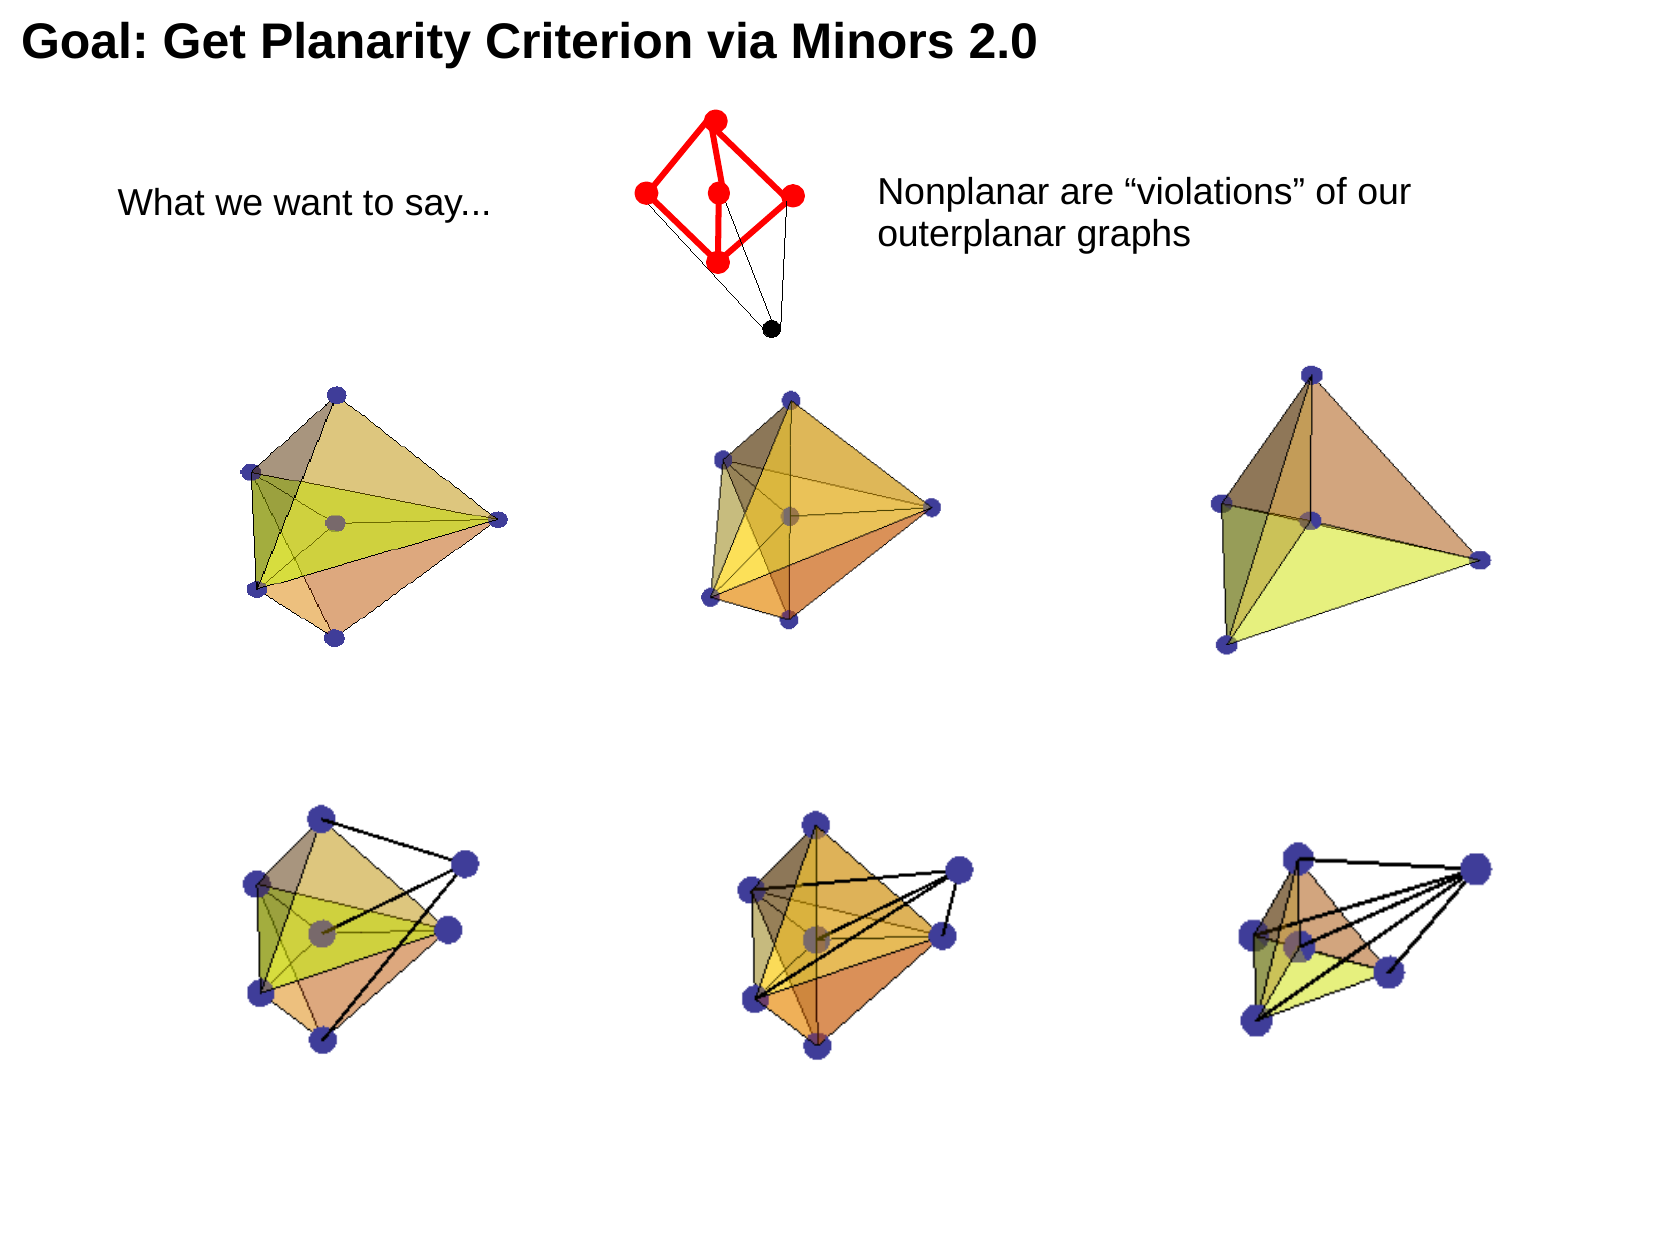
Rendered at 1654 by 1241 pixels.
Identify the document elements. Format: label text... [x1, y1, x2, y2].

text_box What we want to say... [102, 174, 505, 232]
picture [52, 319, 1651, 1241]
text_box [709, 253, 727, 272]
text_box [706, 112, 725, 130]
text_box [710, 184, 728, 202]
text_box [762, 320, 781, 338]
text_box Goal: Get Planarity Criterion via Minors 2.0 [6, 6, 1654, 79]
text_box [637, 184, 656, 202]
text_box [784, 187, 802, 205]
text_box Nonplanar are “violations” of our outerplanar graphs [862, 163, 1437, 263]
